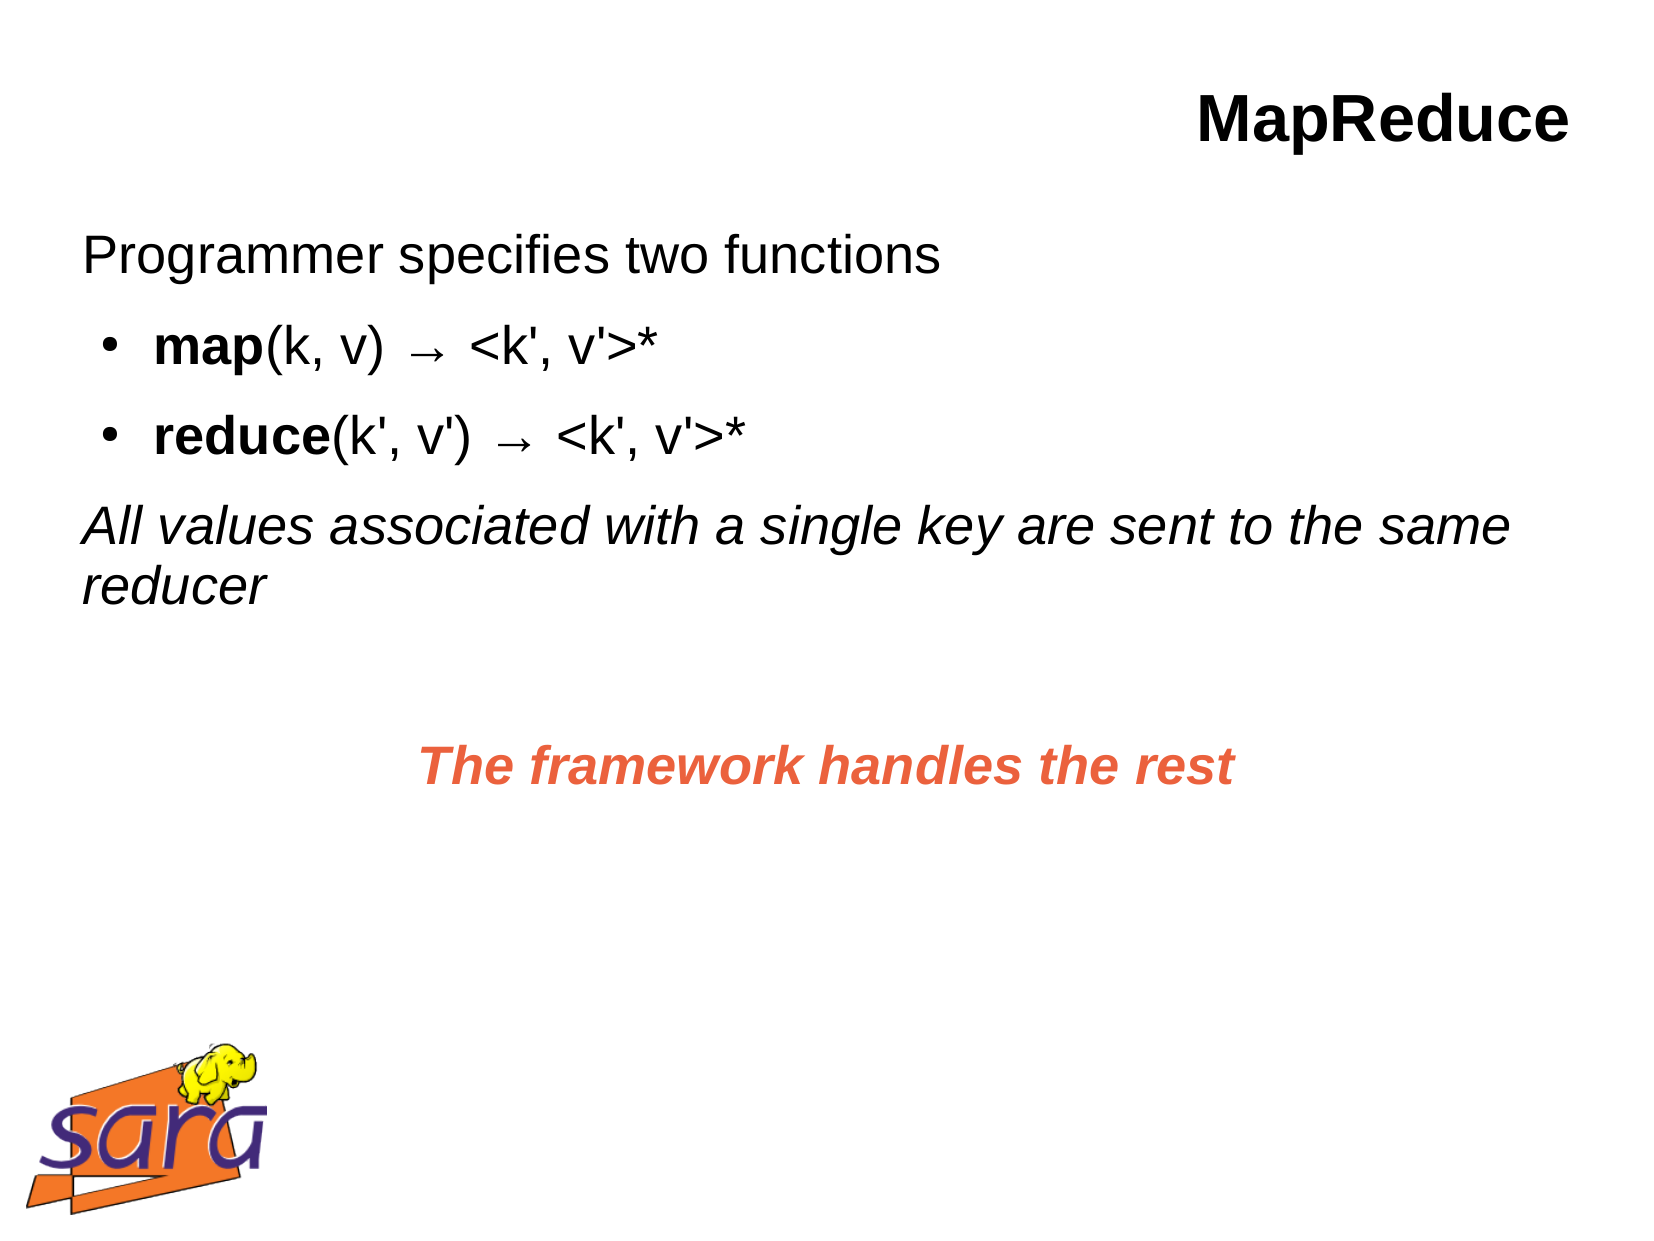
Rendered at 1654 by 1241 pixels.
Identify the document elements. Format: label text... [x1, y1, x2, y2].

title MapReduce [82, 56, 1571, 181]
picture [26, 1029, 267, 1215]
list Programmer specifies two functions map(k, v) → <k', v'>* reduce(k', v') → <k', v'>* All values associated with a single key are sent to the same reducer The framework handles the rest [82, 225, 1571, 1044]
